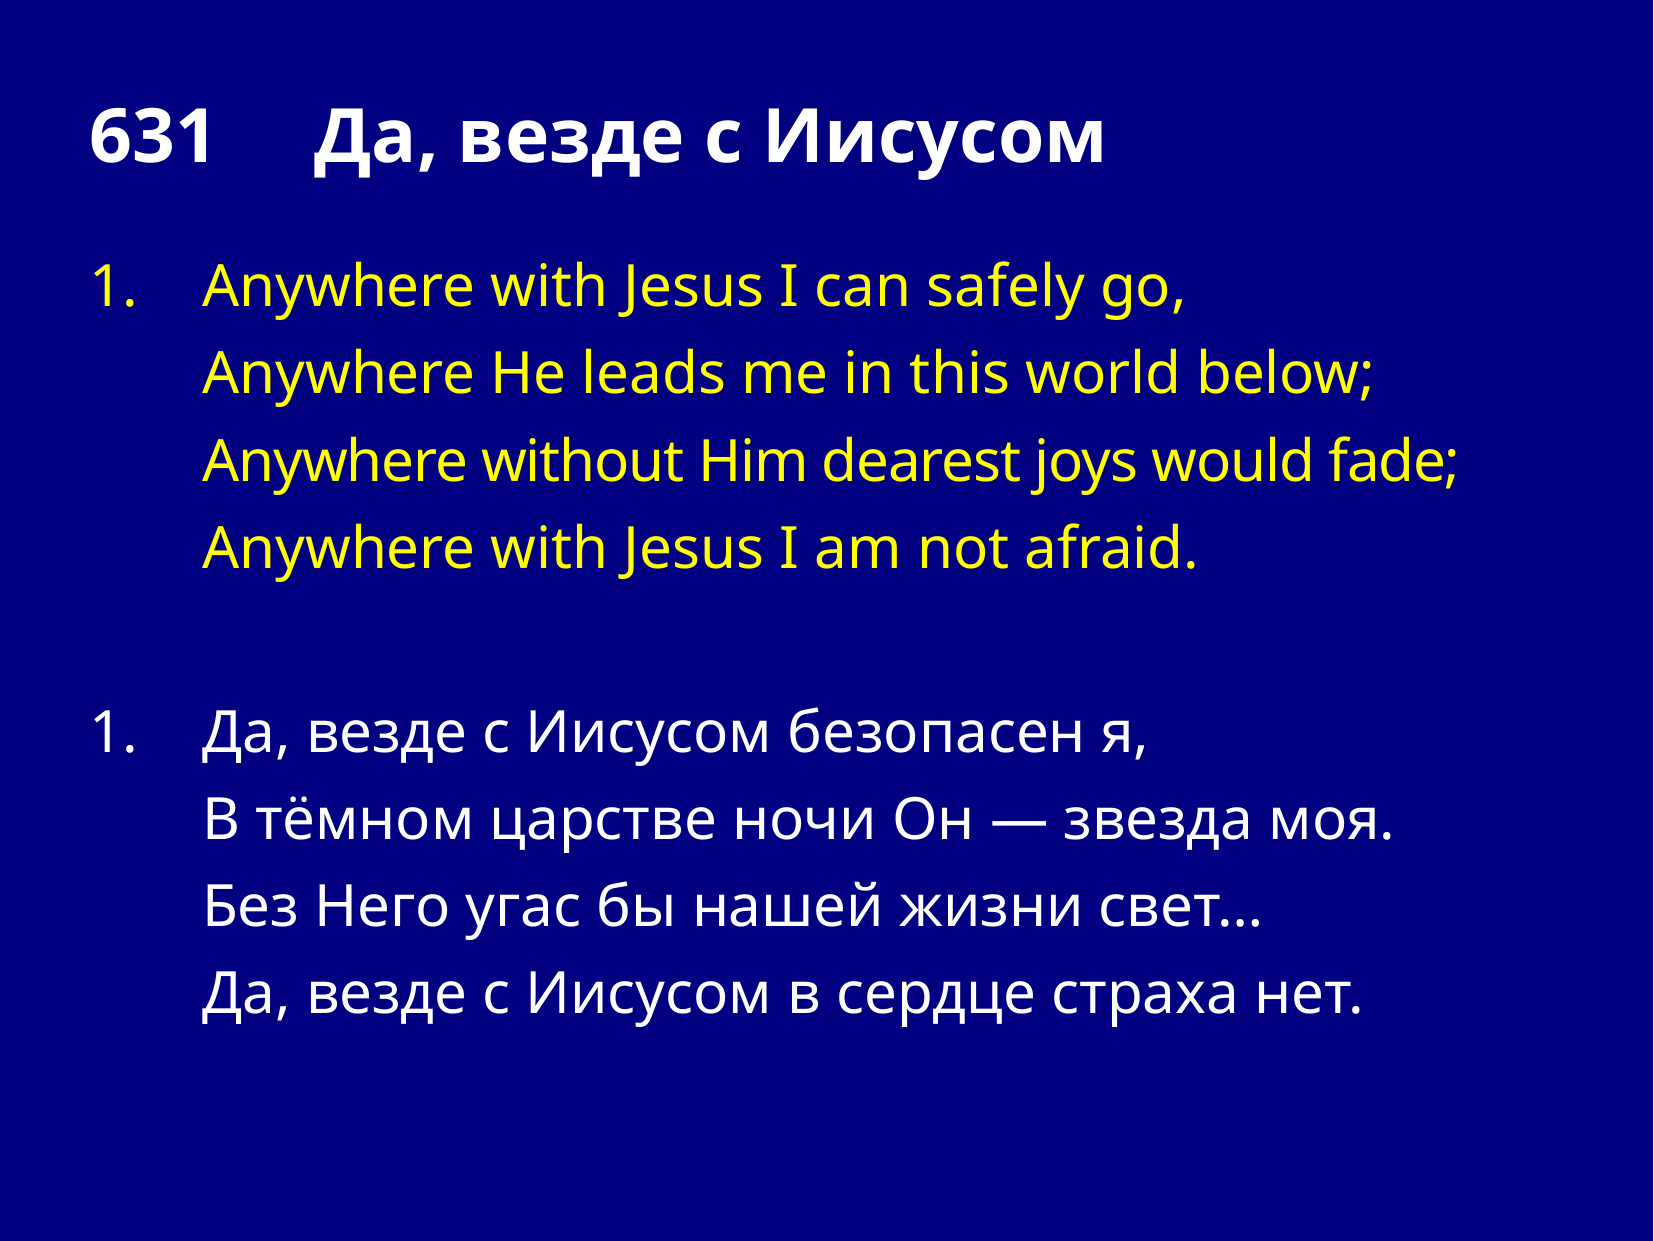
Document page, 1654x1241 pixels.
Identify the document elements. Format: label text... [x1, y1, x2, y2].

text_box 631 Да, везде с Иисусом [75, 75, 1576, 188]
text_box 1. Anywhere with Jesus I can safely go, Anywhere He leads me in this world below; Anywhere without Him dearest joys would fade; Anywhere with Jesus I am not afraid. [75, 150, 1653, 638]
text_box 1. Да, везде с Иисусом безопасен я, В тёмном царстве ночи Он — звезда моя. Без Него угас бы нашей жизни свет… Да, везде с Иисусом в сердце страха нет. [75, 675, 1576, 1163]
